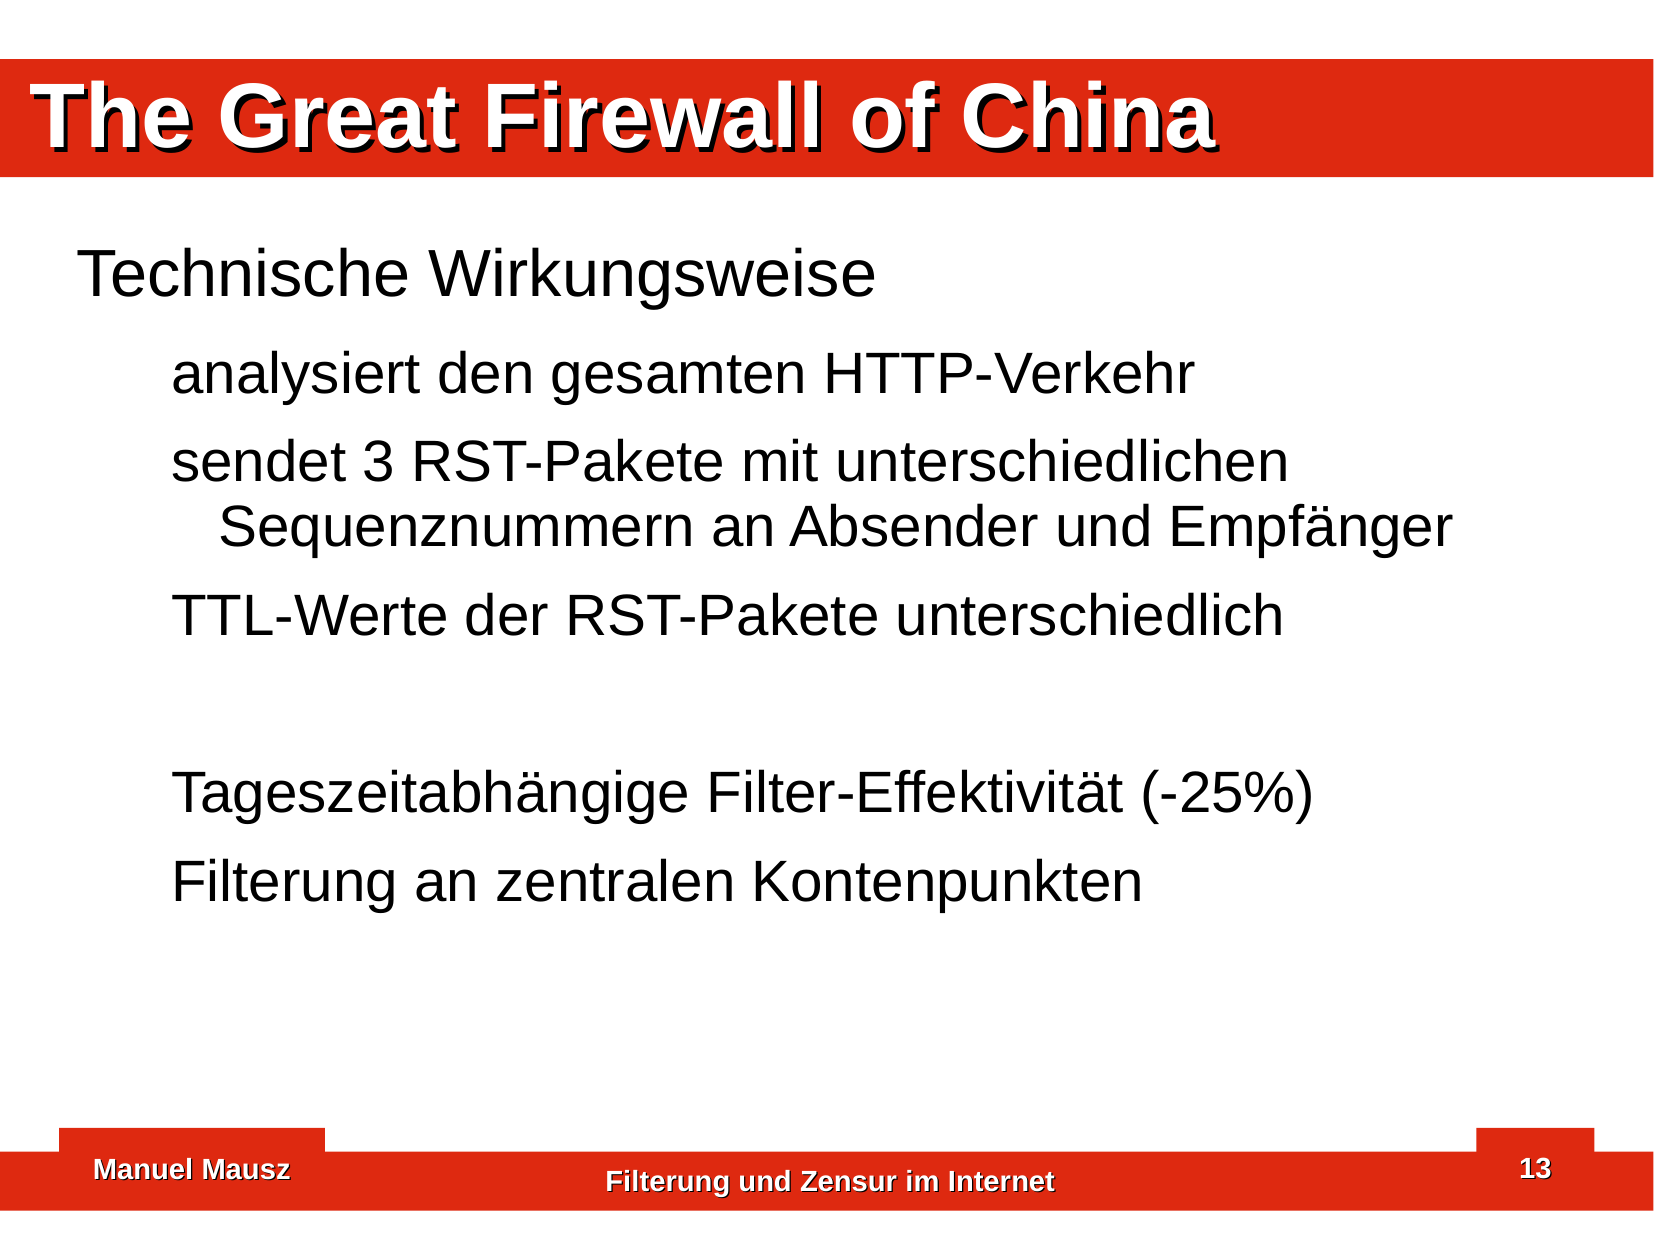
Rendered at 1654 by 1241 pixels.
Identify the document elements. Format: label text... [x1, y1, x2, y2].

list Technische Wirkungsweise analysiert den gesamten HTTP-Verkehr sendet 3 RST-Pakete mit unterschiedlichen Sequenznummern an Absender und Empfänger TTL-Werte der RST-Pakete unterschiedlich Tageszeitabhängige Filter-Effektivität (-25%) Filterung an zentralen Kontenpunkten [76, 236, 1565, 1040]
title The Great Firewall of China [29, 64, 1625, 168]
